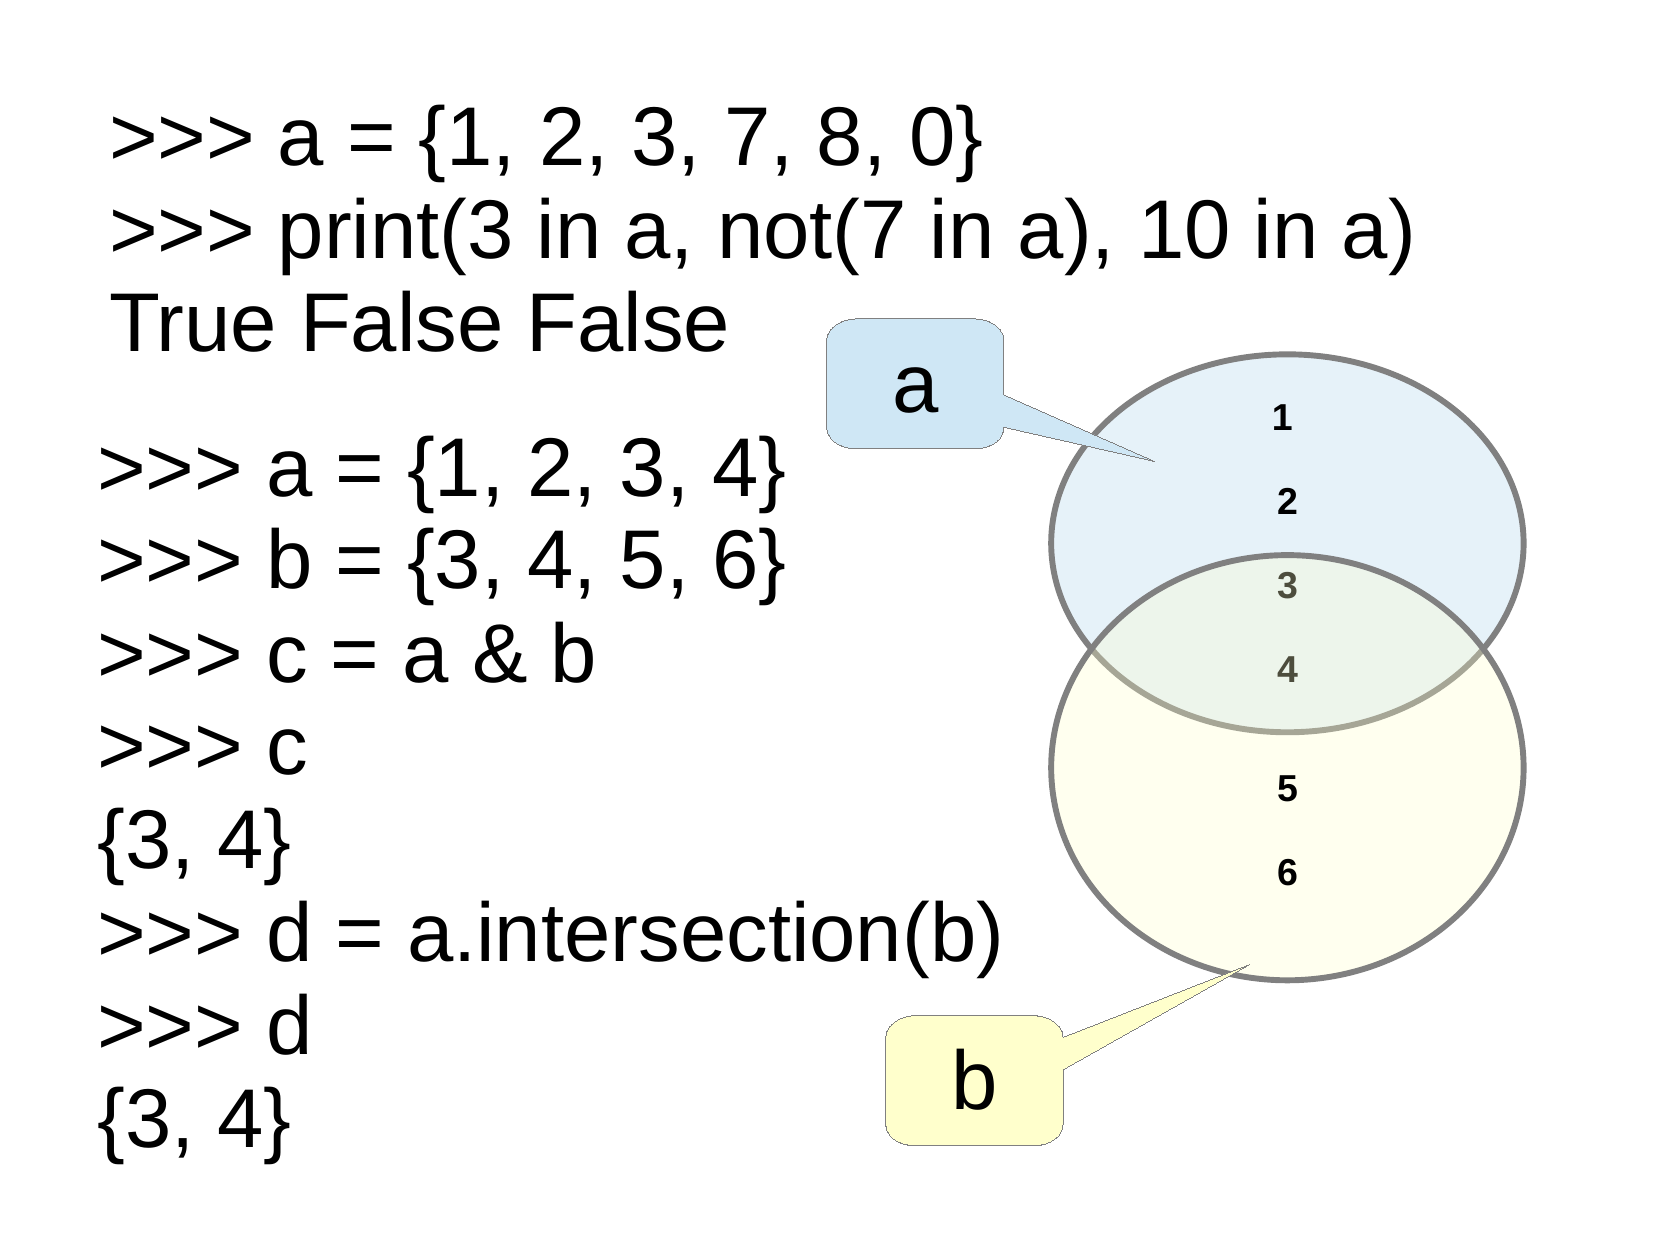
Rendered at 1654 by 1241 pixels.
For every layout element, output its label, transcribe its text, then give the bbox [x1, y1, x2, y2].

text_box 1 2 3 4 [1051, 354, 1524, 649]
text_box >>> a = {1, 2, 3, 4} >>> b = {3, 4, 5, 6} >>> c = a & b >>> c {3, 4} >>> d = a.intersection(b) >>> d {3, 4} [82, 413, 1561, 1173]
text_box 5 6 [1051, 555, 1524, 981]
text_box b [885, 964, 1250, 1146]
text_box >>> a = {1, 2, 3, 7, 8, 0} >>> print(3 in a, not(7 in a), 10 in a) True False False [94, 82, 1595, 377]
text_box a [826, 318, 1155, 462]
